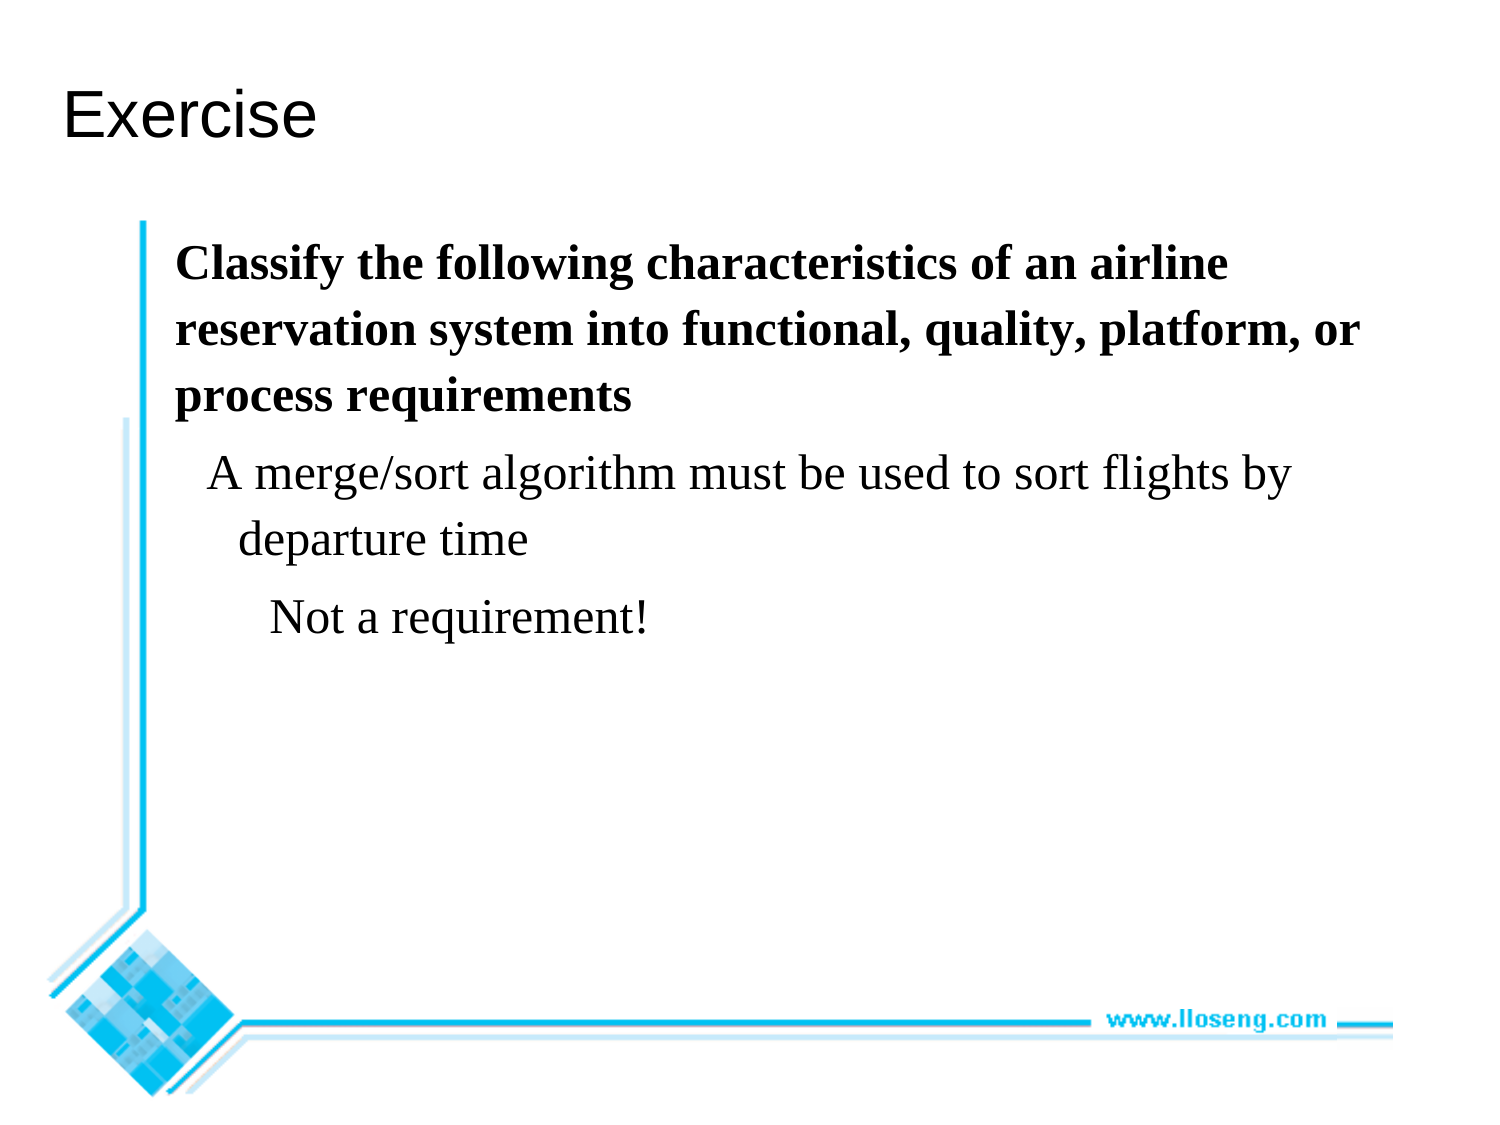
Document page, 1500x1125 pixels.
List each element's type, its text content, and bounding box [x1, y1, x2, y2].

title Exercise [62, 37, 1413, 188]
list Classify the following characteristics of an airline reservation system into functional, quality, platform, or process requirements A merge/sort algorithm must be used to sort flights by departure time Not a requirement! [174, 224, 1413, 1013]
picture [35, 209, 1393, 1099]
